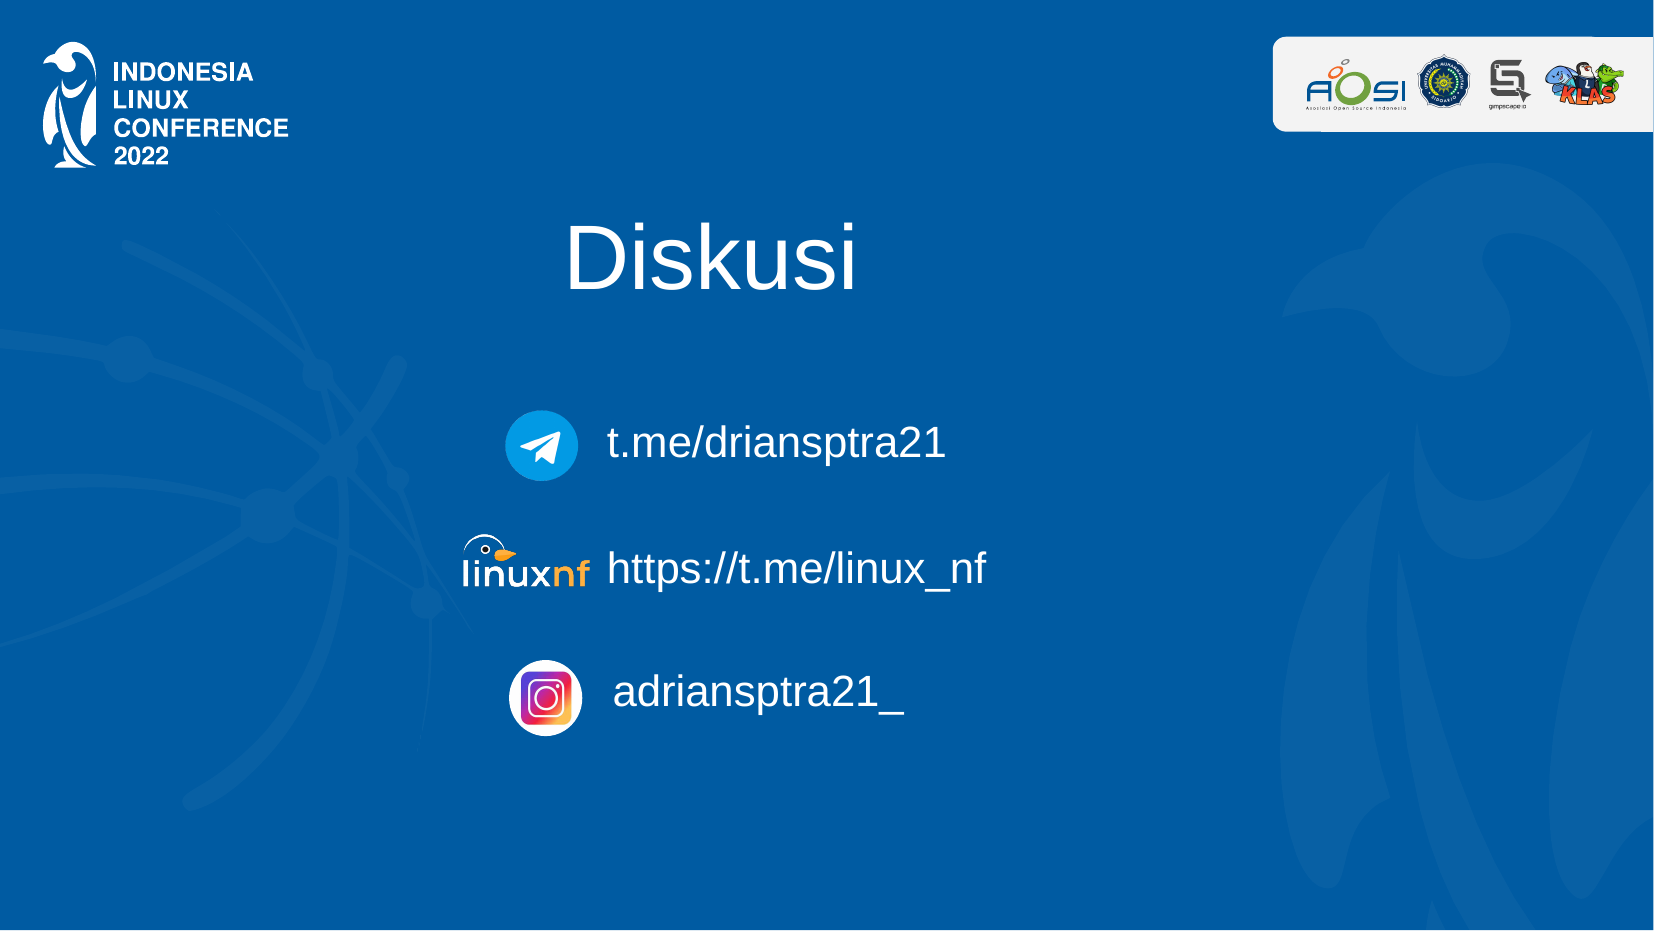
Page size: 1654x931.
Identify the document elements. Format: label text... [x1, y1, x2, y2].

picture [1545, 62, 1624, 105]
text_box adriansptra21_ [597, 659, 1067, 746]
text_box Diskusi [548, 199, 879, 350]
text_box https://t.me/linux_nf [592, 536, 1155, 624]
text_box t.me/driansptra21 [592, 410, 1061, 498]
picture [1417, 54, 1471, 108]
picture [463, 534, 590, 587]
text_box [505, 410, 579, 481]
text_box [509, 660, 583, 737]
